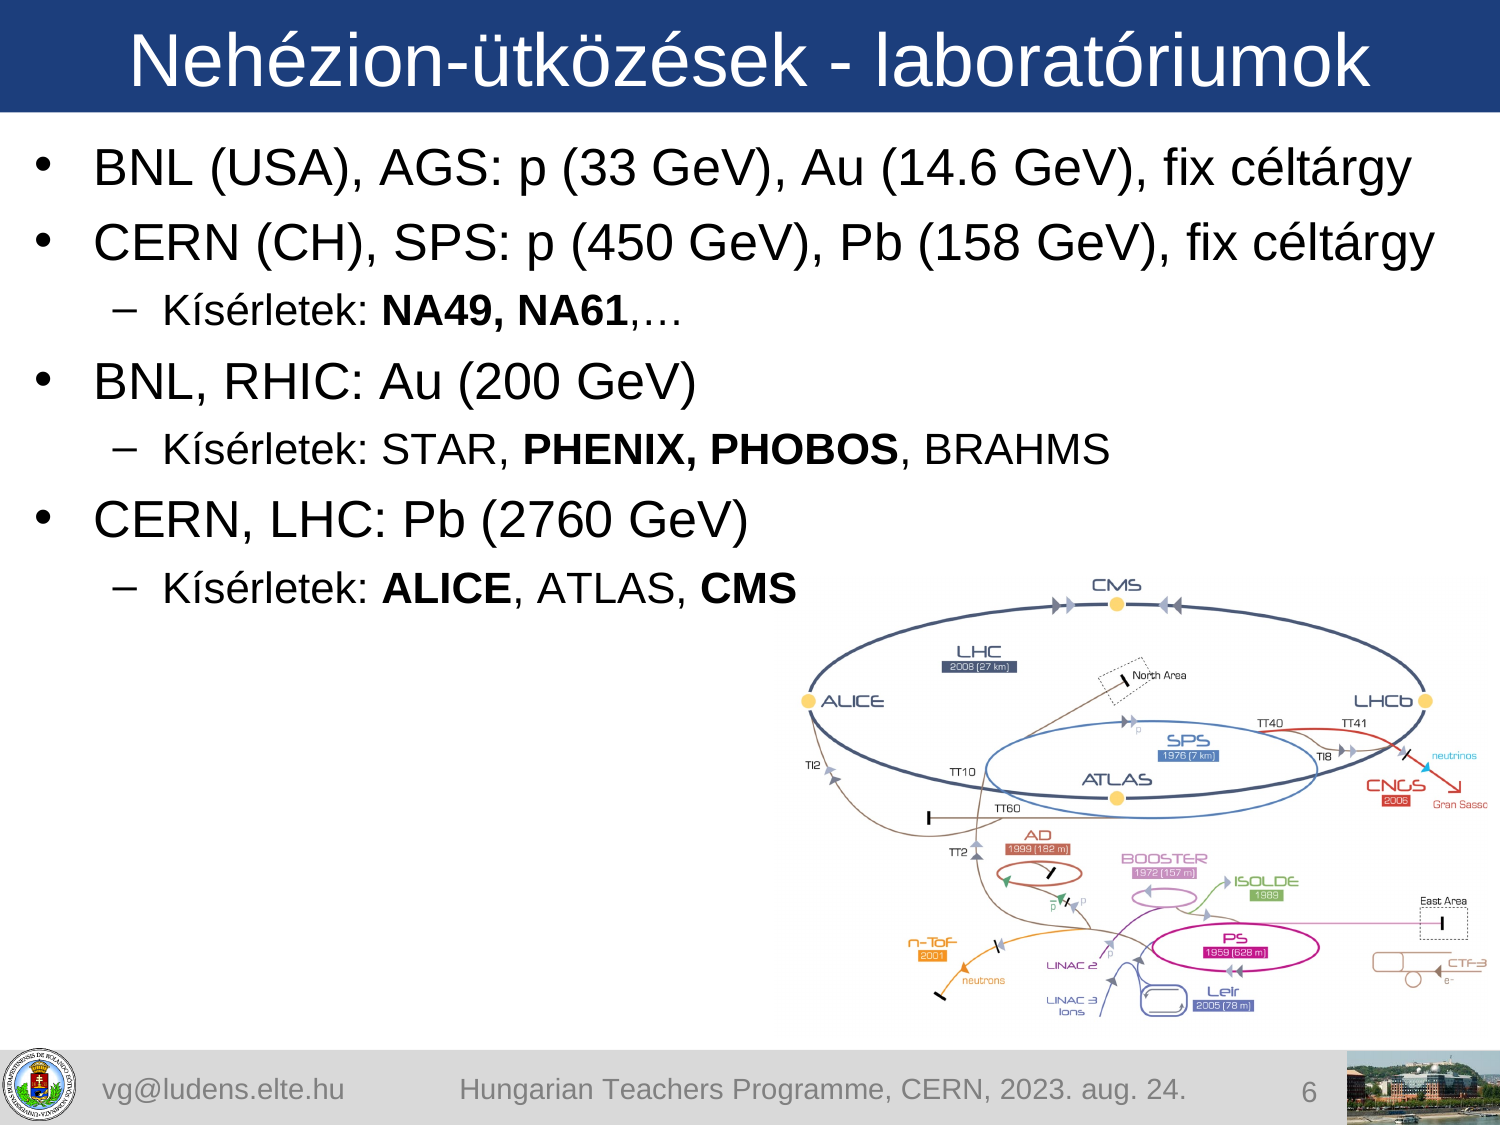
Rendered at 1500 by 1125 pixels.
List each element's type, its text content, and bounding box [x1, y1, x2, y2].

picture [774, 576, 1488, 1038]
list BNL (USA), AGS: p (33 GeV), Au (14.6 GeV), fix céltárgy CERN (CH), SPS: p (450 GeV), Pb (158 GeV), fix céltárgy Kísérletek: NA49, NA61,… BNL, RHIC: Au (200 GeV) Kísérletek: STAR, PHENIX, PHOBOS, BRAHMS CERN, LHC: Pb (2760 GeV) Kísérletek: ALICE, ATLAS, CMS [18, 125, 1482, 1012]
picture [1347, 1051, 1500, 1125]
title Nehézion-ütközések - laboratóriumok [0, 0, 1500, 113]
picture [2, 1048, 76, 1121]
